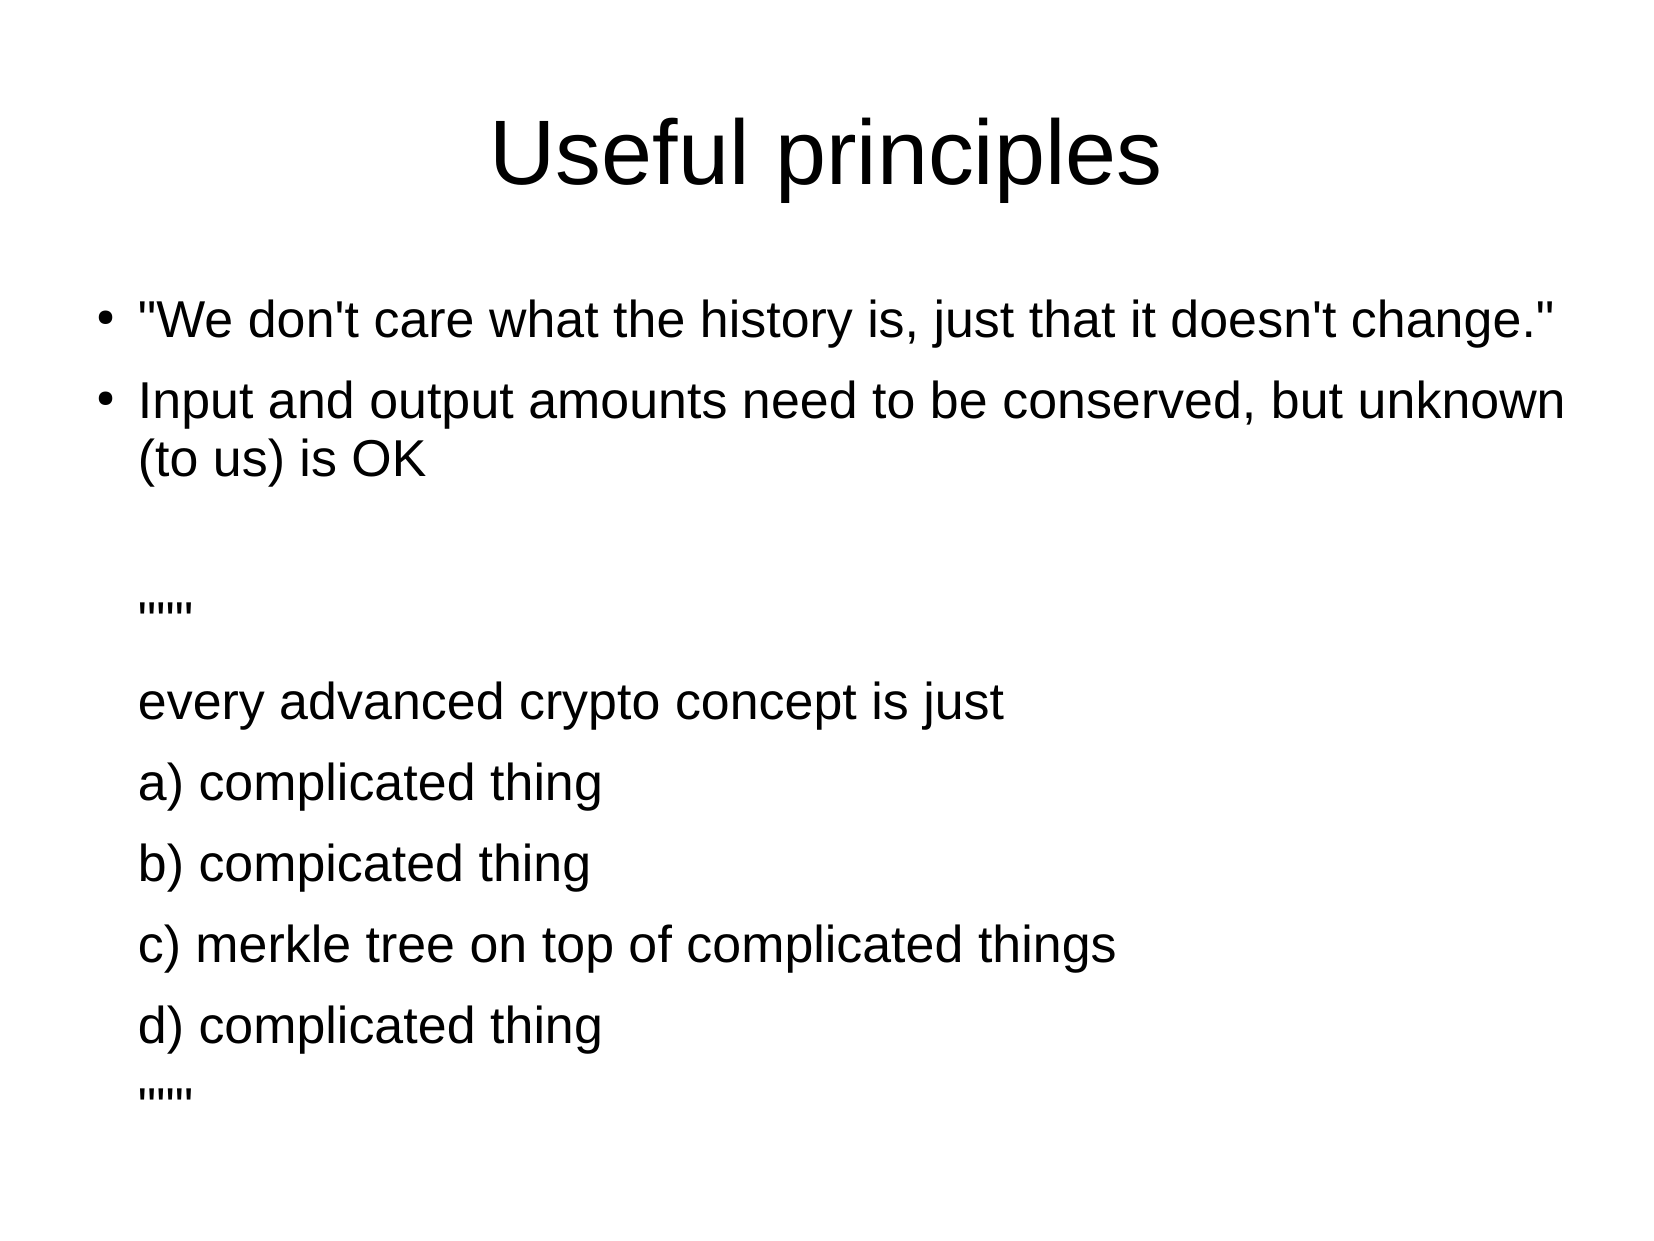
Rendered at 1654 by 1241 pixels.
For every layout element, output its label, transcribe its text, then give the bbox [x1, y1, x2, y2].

list "We don't care what the history is, just that it doesn't change." Input and output amounts need to be conserved, but unknown (to us) is OK """ every advanced crypto concept is just a) complicated thing b) compicated thing c) merkle tree on top of complicated things d) complicated thing """ [82, 290, 1571, 1171]
title Useful principles [82, 49, 1571, 257]
